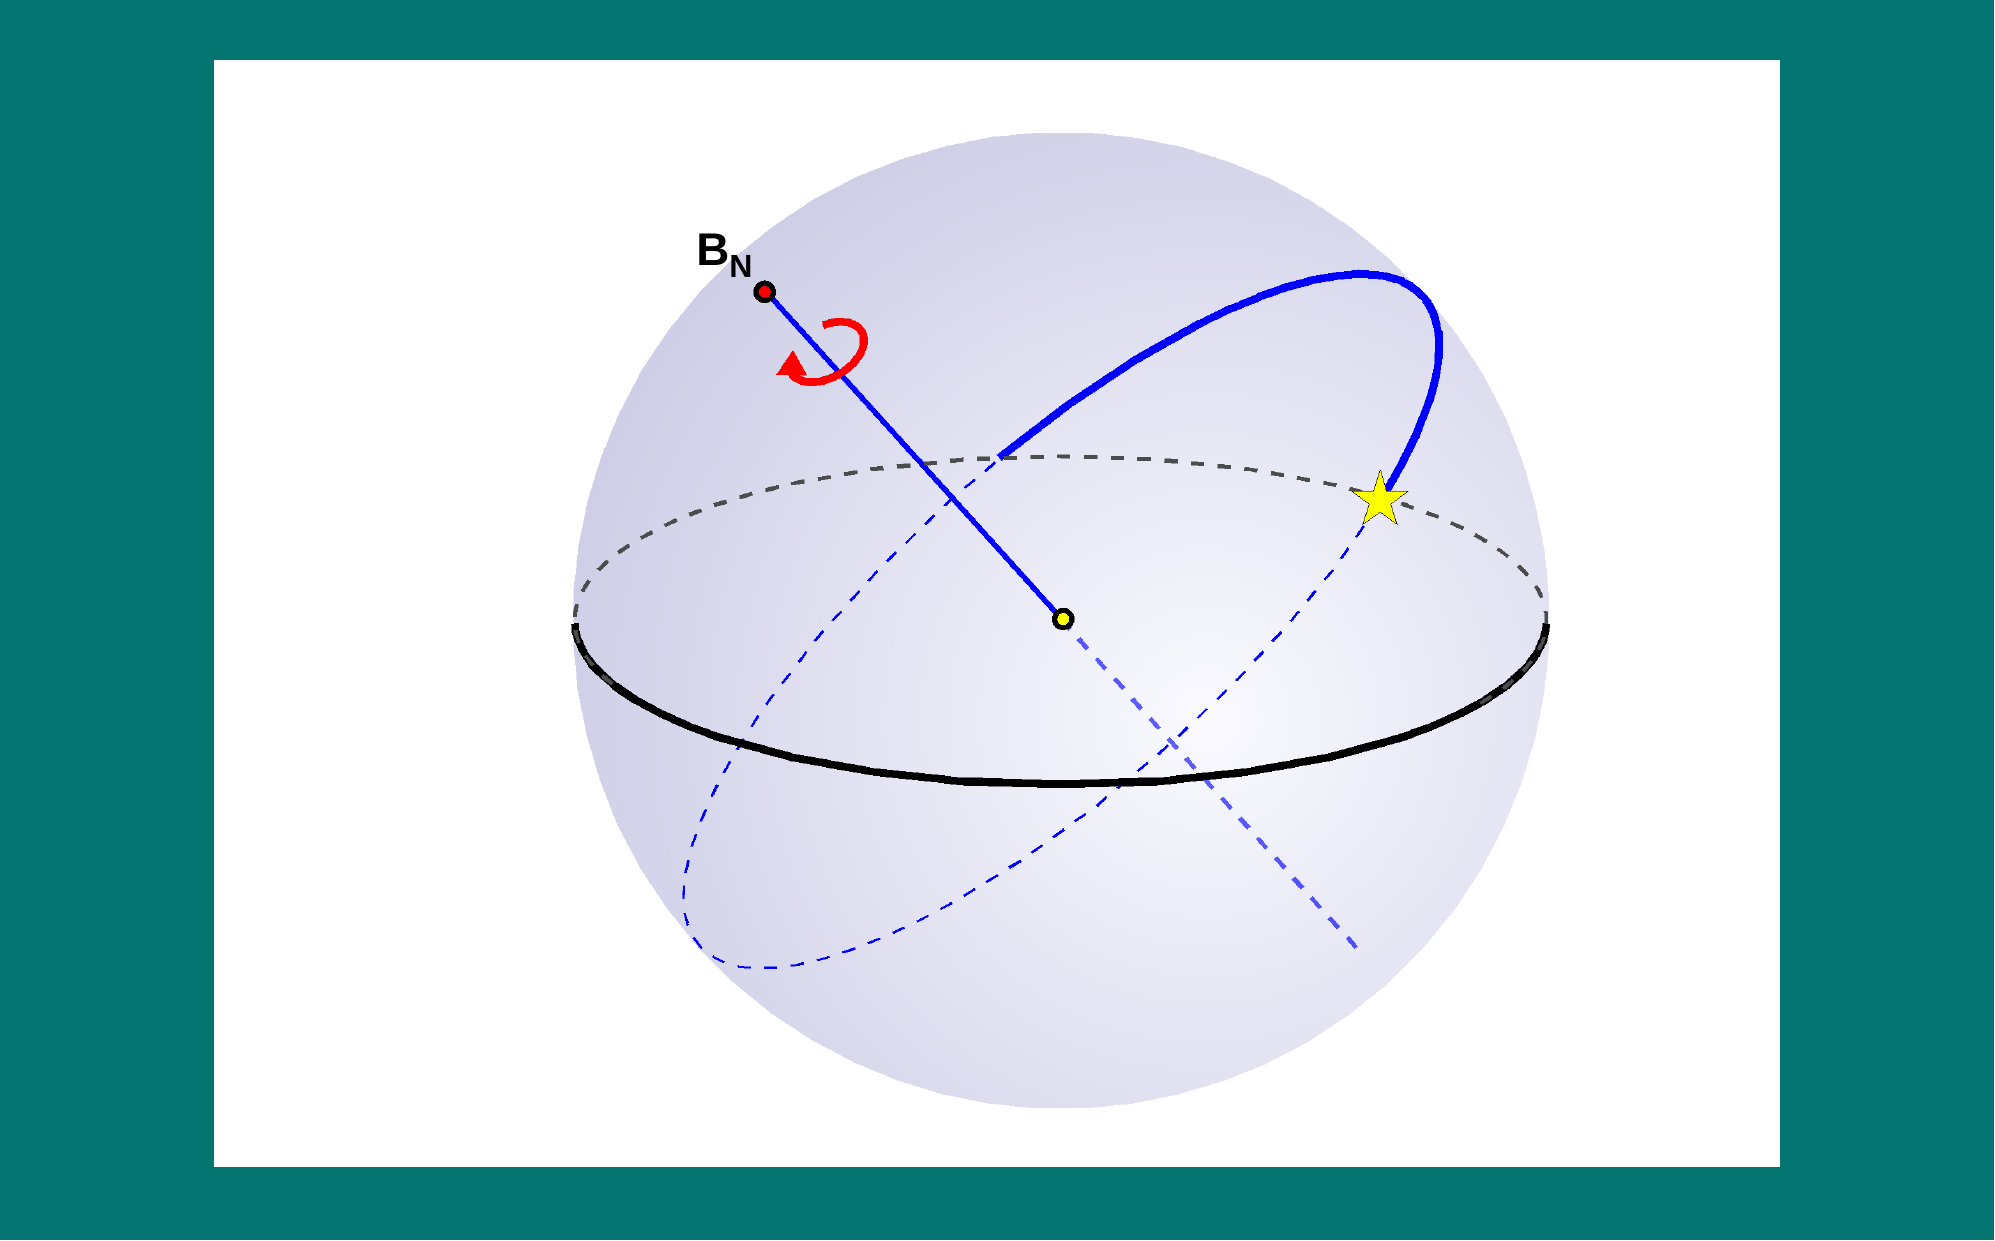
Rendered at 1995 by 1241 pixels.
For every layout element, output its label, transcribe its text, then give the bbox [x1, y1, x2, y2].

text_box BN [681, 216, 768, 292]
picture [214, 60, 1780, 1168]
